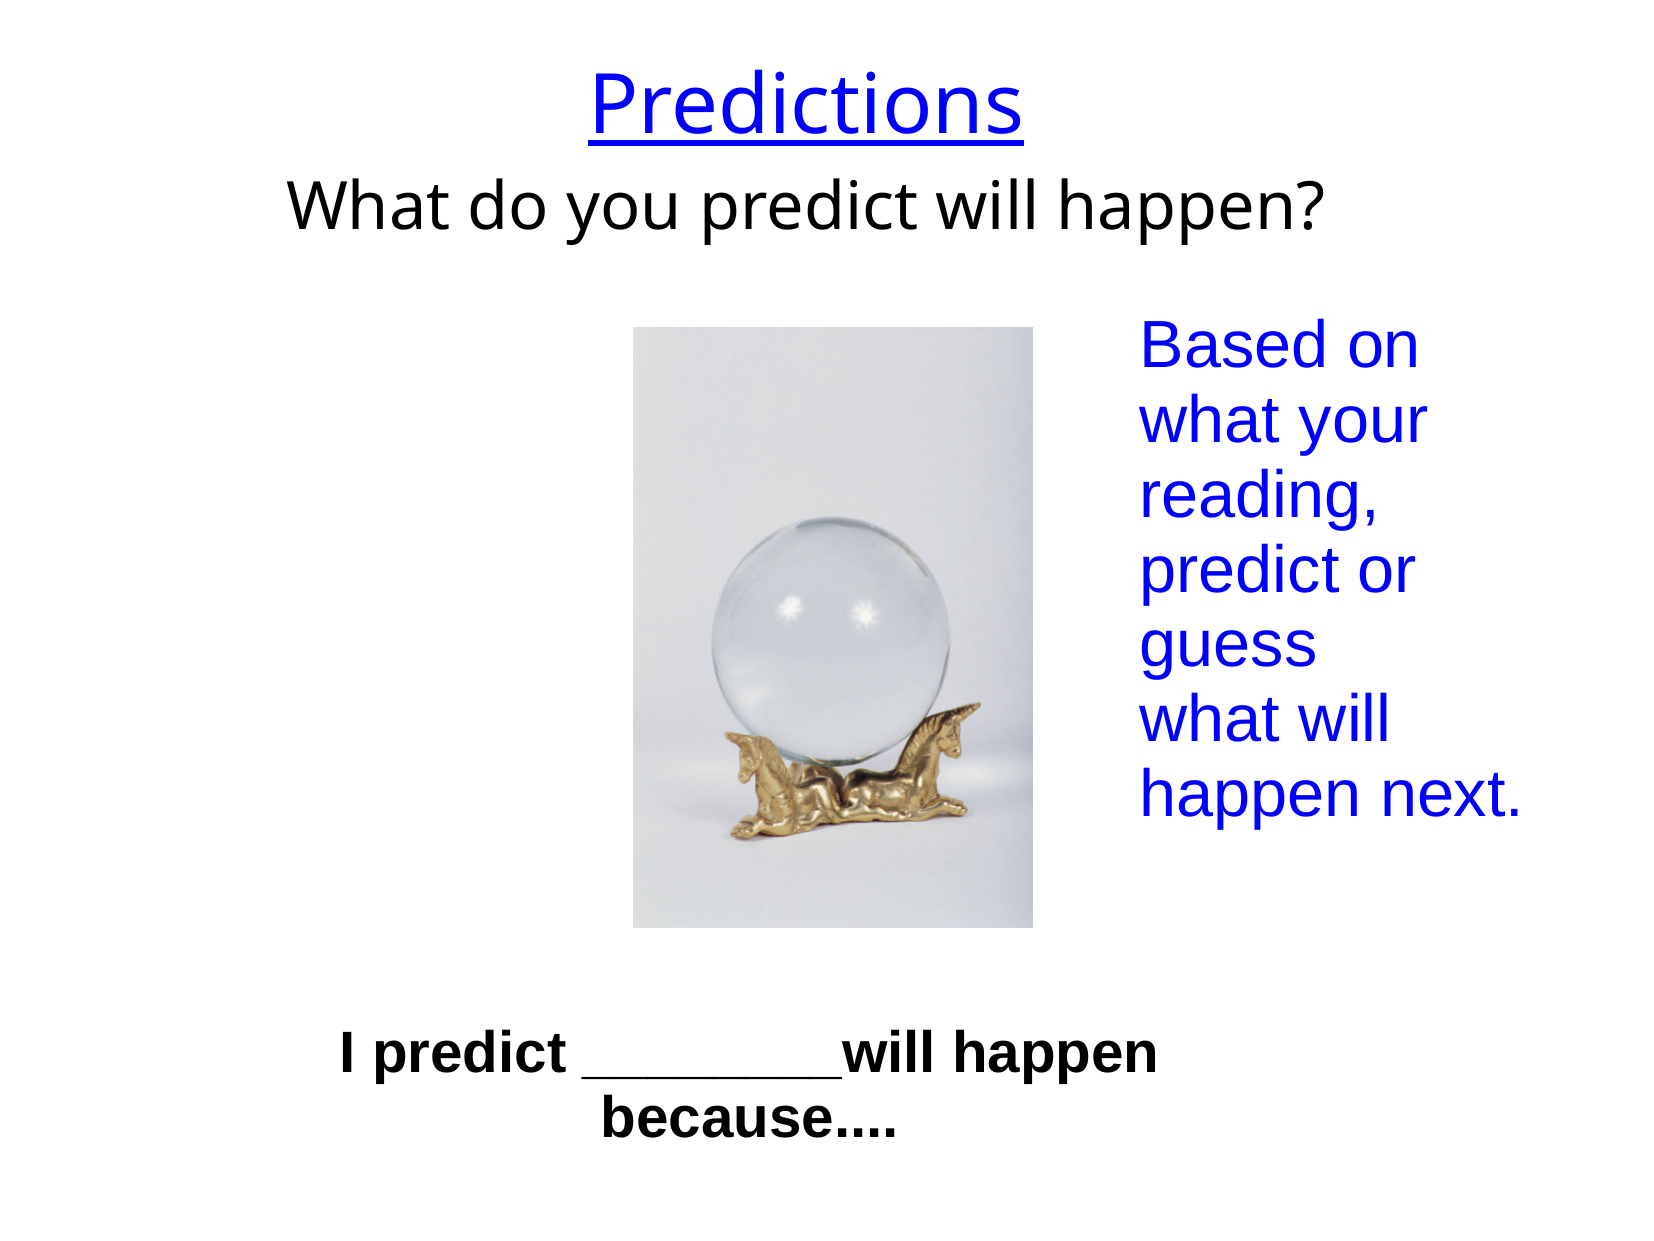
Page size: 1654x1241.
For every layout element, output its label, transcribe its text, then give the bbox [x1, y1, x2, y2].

text_box Predictions What do you predict will happen? [37, 37, 1576, 264]
text_box Based on what your reading, predict or guess what will happen next. [1125, 300, 1576, 938]
text_box I predict ________will happen because.... [262, 1012, 1238, 1161]
picture [633, 327, 1033, 928]
